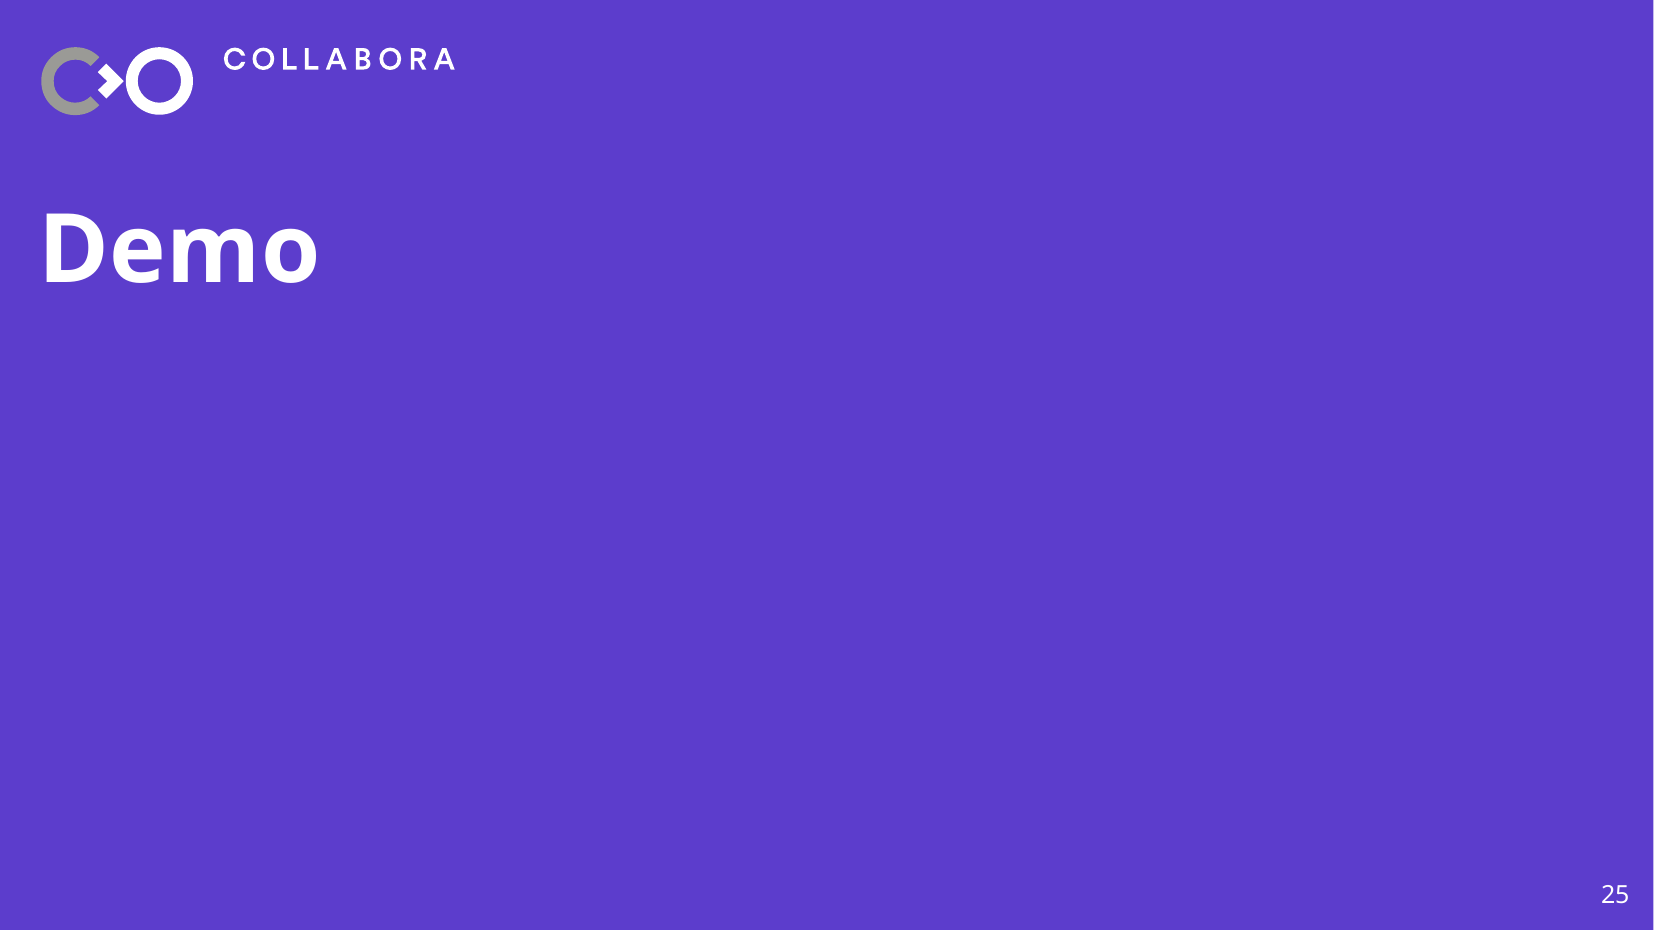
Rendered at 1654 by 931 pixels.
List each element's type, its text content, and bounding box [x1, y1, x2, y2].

title Demo [38, 186, 1615, 243]
